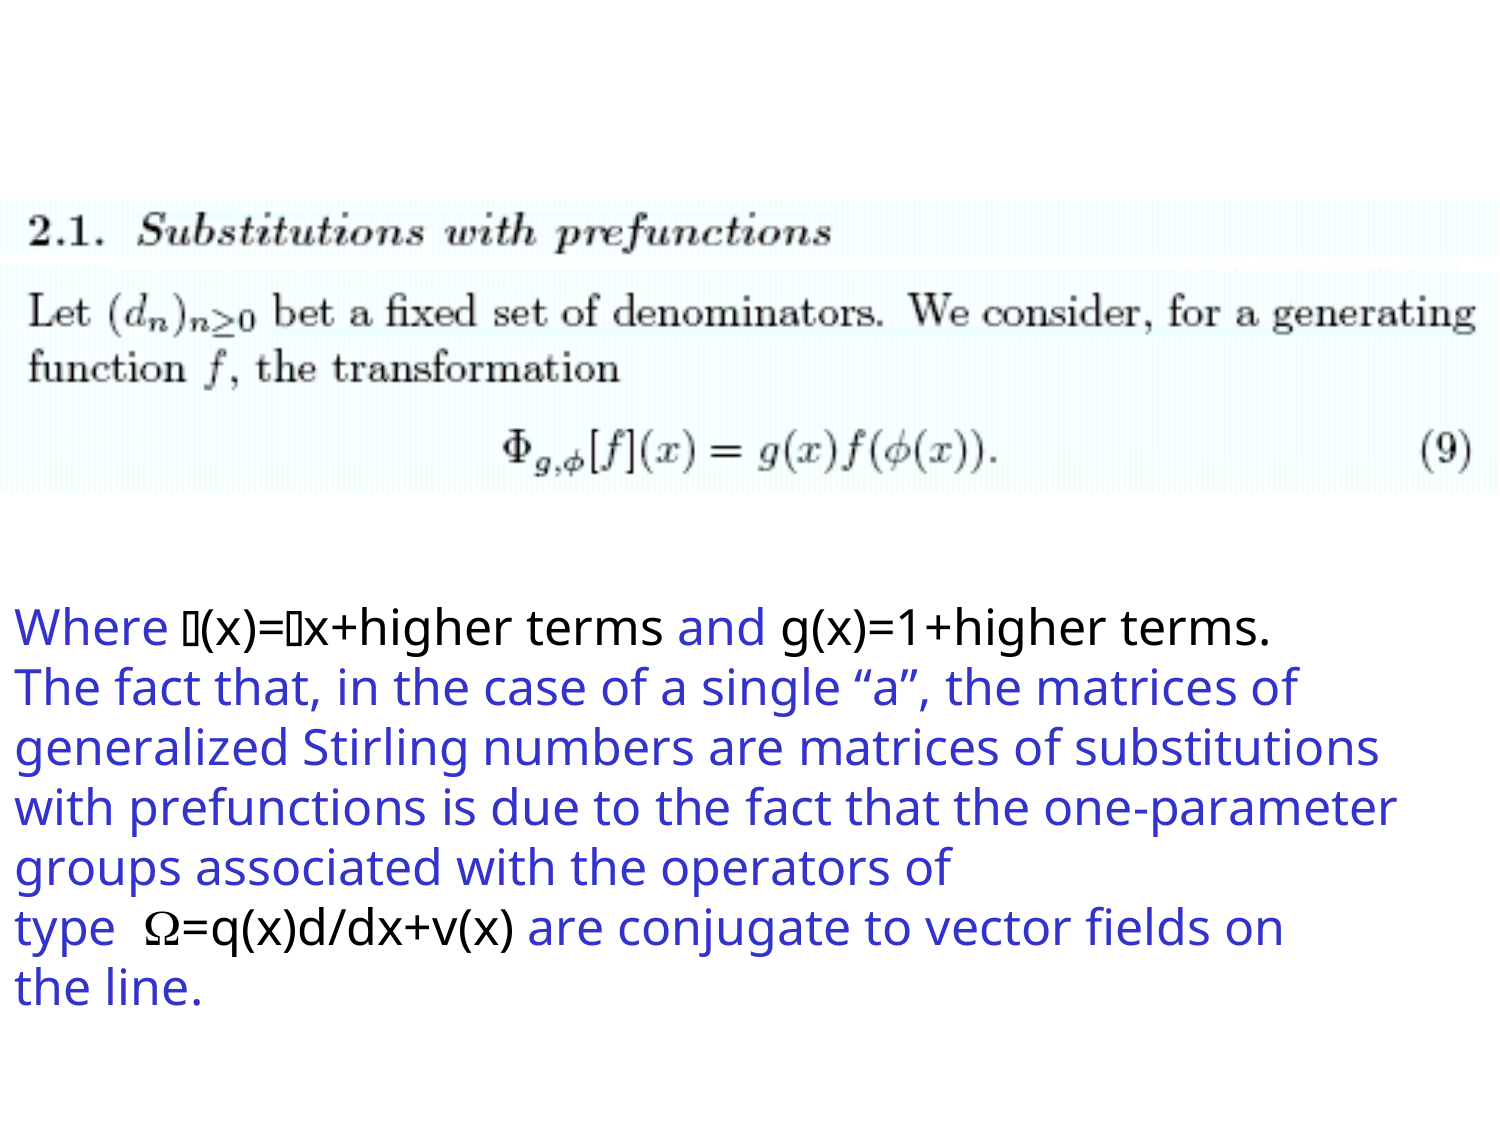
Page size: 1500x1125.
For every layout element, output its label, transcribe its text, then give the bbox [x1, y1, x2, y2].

picture [0, 199, 1500, 494]
text_box Where (x)=x+higher terms and g(x)=1+higher terms. The fact that, in the case of a single “a”, the matrices of generalized Stirling numbers are matrices of substitutions with prefunctions is due to the fact that the one-parameter groups associated with the operators of type =q(x)d/dx+v(x) are conjugate to vector fields on the line. [0, 587, 1500, 1023]
